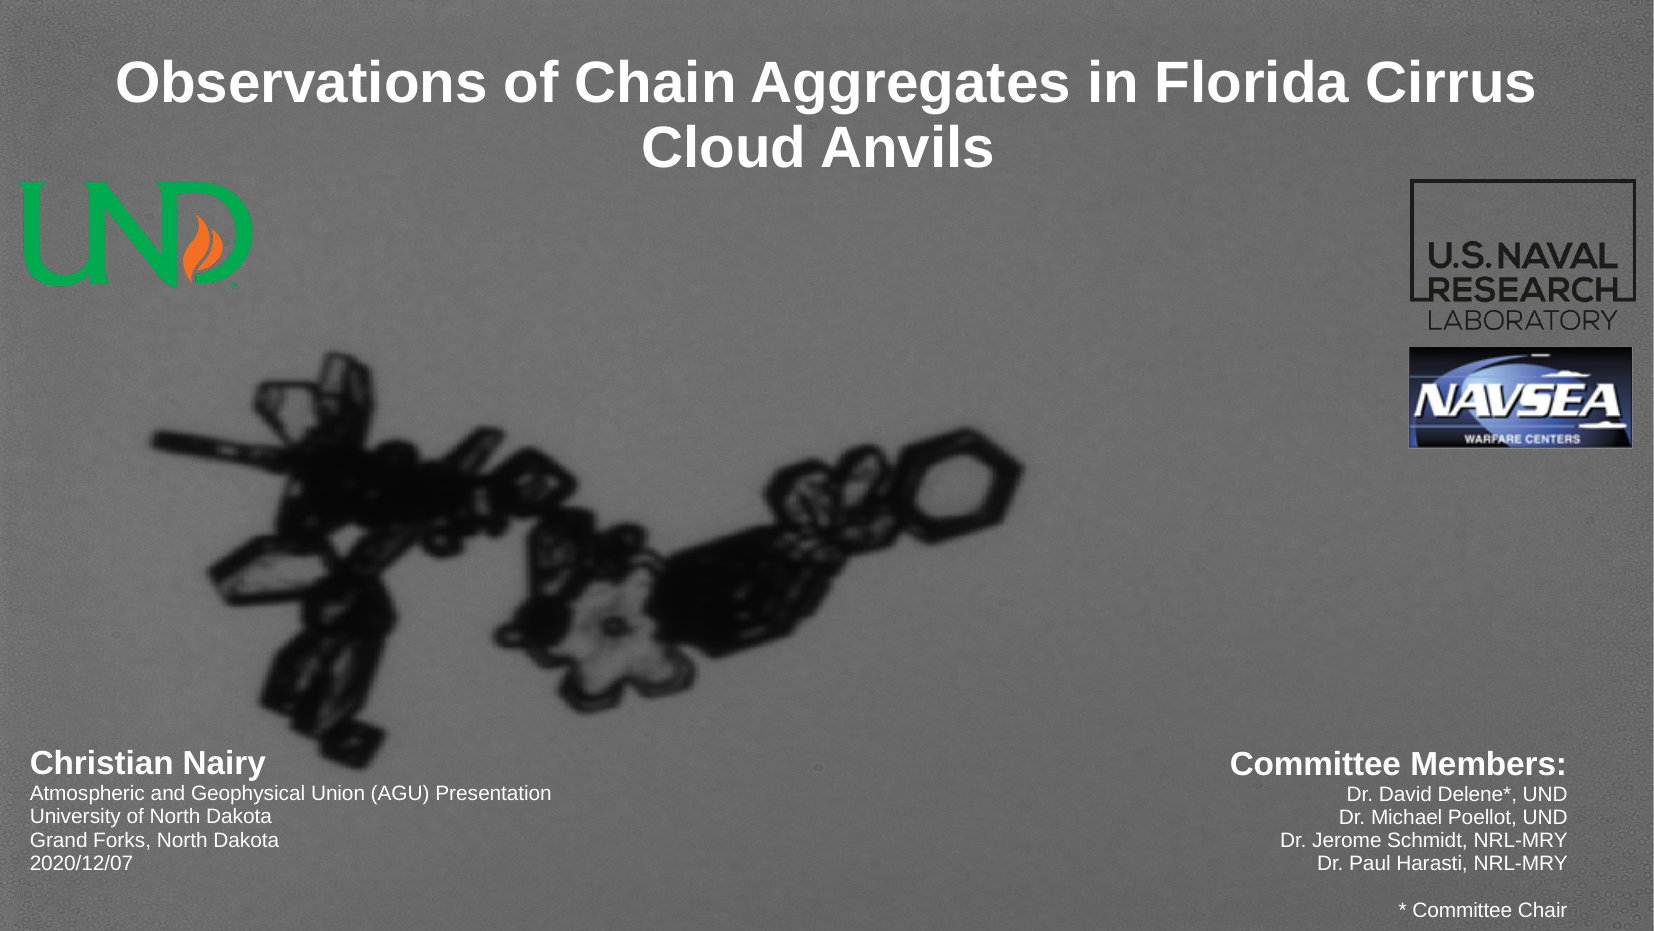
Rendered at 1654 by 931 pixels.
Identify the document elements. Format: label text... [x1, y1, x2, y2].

title Observations of Chain Aggregates in Florida Cirrus Cloud Anvils [82, 37, 1571, 193]
picture [0, 0, 1654, 931]
text_box Committee Members: Dr. David Delene*, UND Dr. Michael Poellot, UND Dr. Jerome Schmidt, NRL-MRY Dr. Paul Harasti, NRL-MRY * Committee Chair [1215, 737, 1654, 931]
text_box Christian Nairy Atmospheric and Geophysical Union (AGU) Presentation University of North Dakota Grand Forks, North Dakota 2020/12/07 [15, 737, 778, 920]
